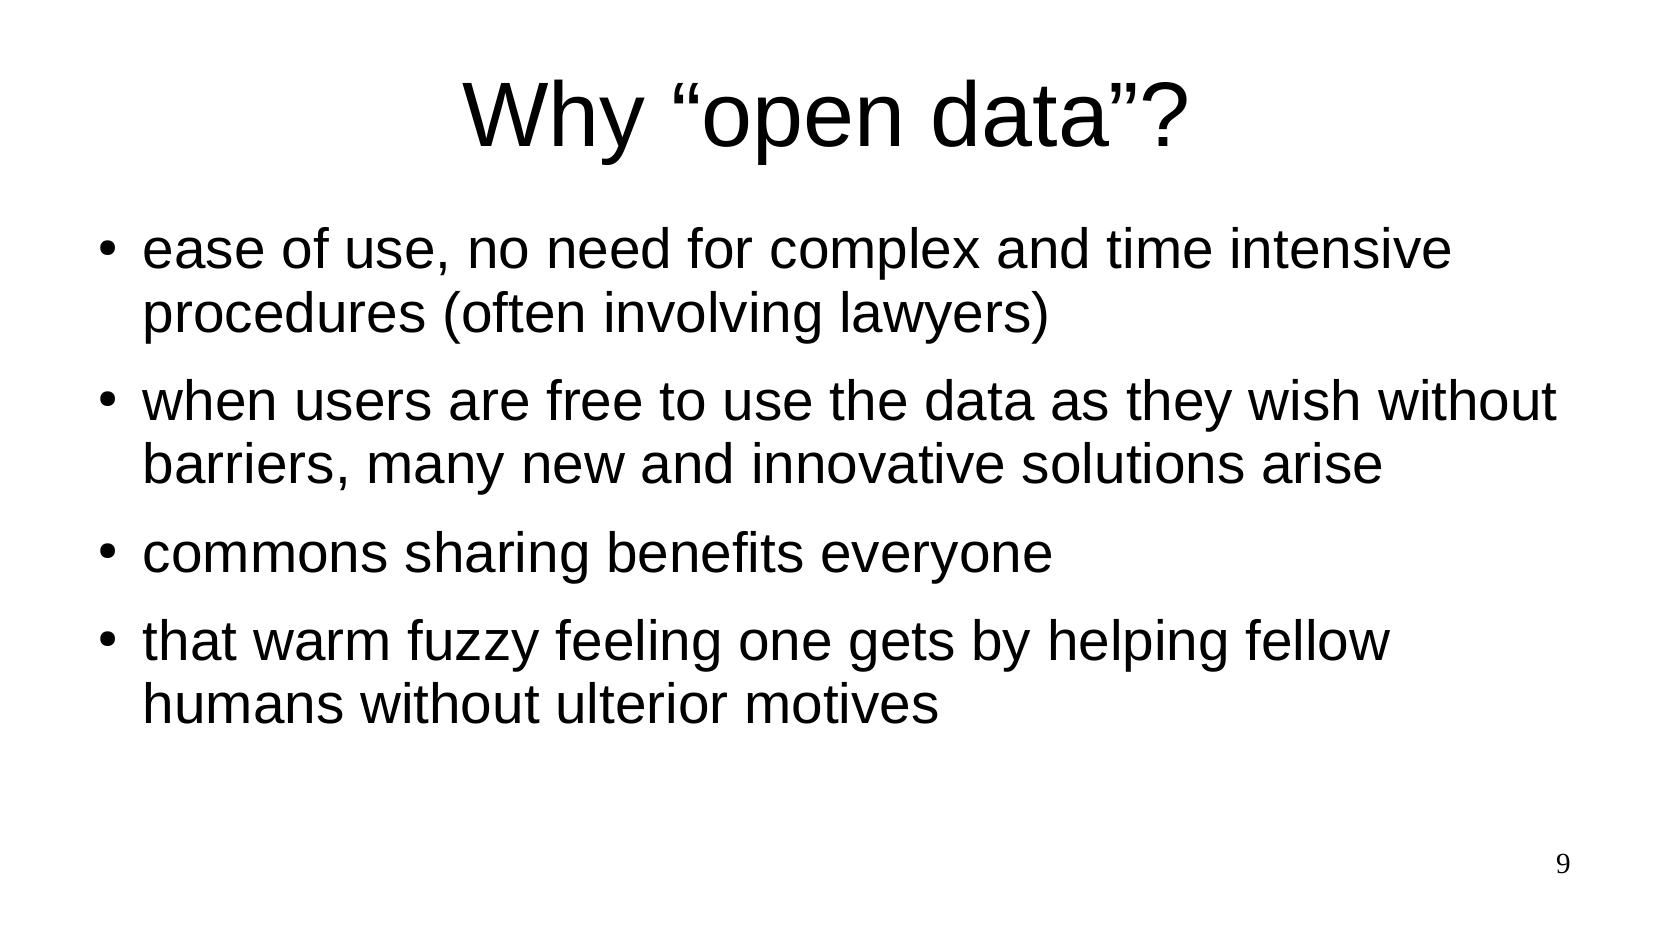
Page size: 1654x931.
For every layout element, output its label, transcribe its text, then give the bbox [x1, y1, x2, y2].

list ease of use, no need for complex and time intensive procedures (often involving lawyers) when users are free to use the data as they wish without barriers, many new and innovative solutions arise commons sharing benefits everyone that warm fuzzy feeling one gets by helping fellow humans without ulterior motives [82, 217, 1571, 758]
title Why “open data”? [82, 37, 1571, 193]
